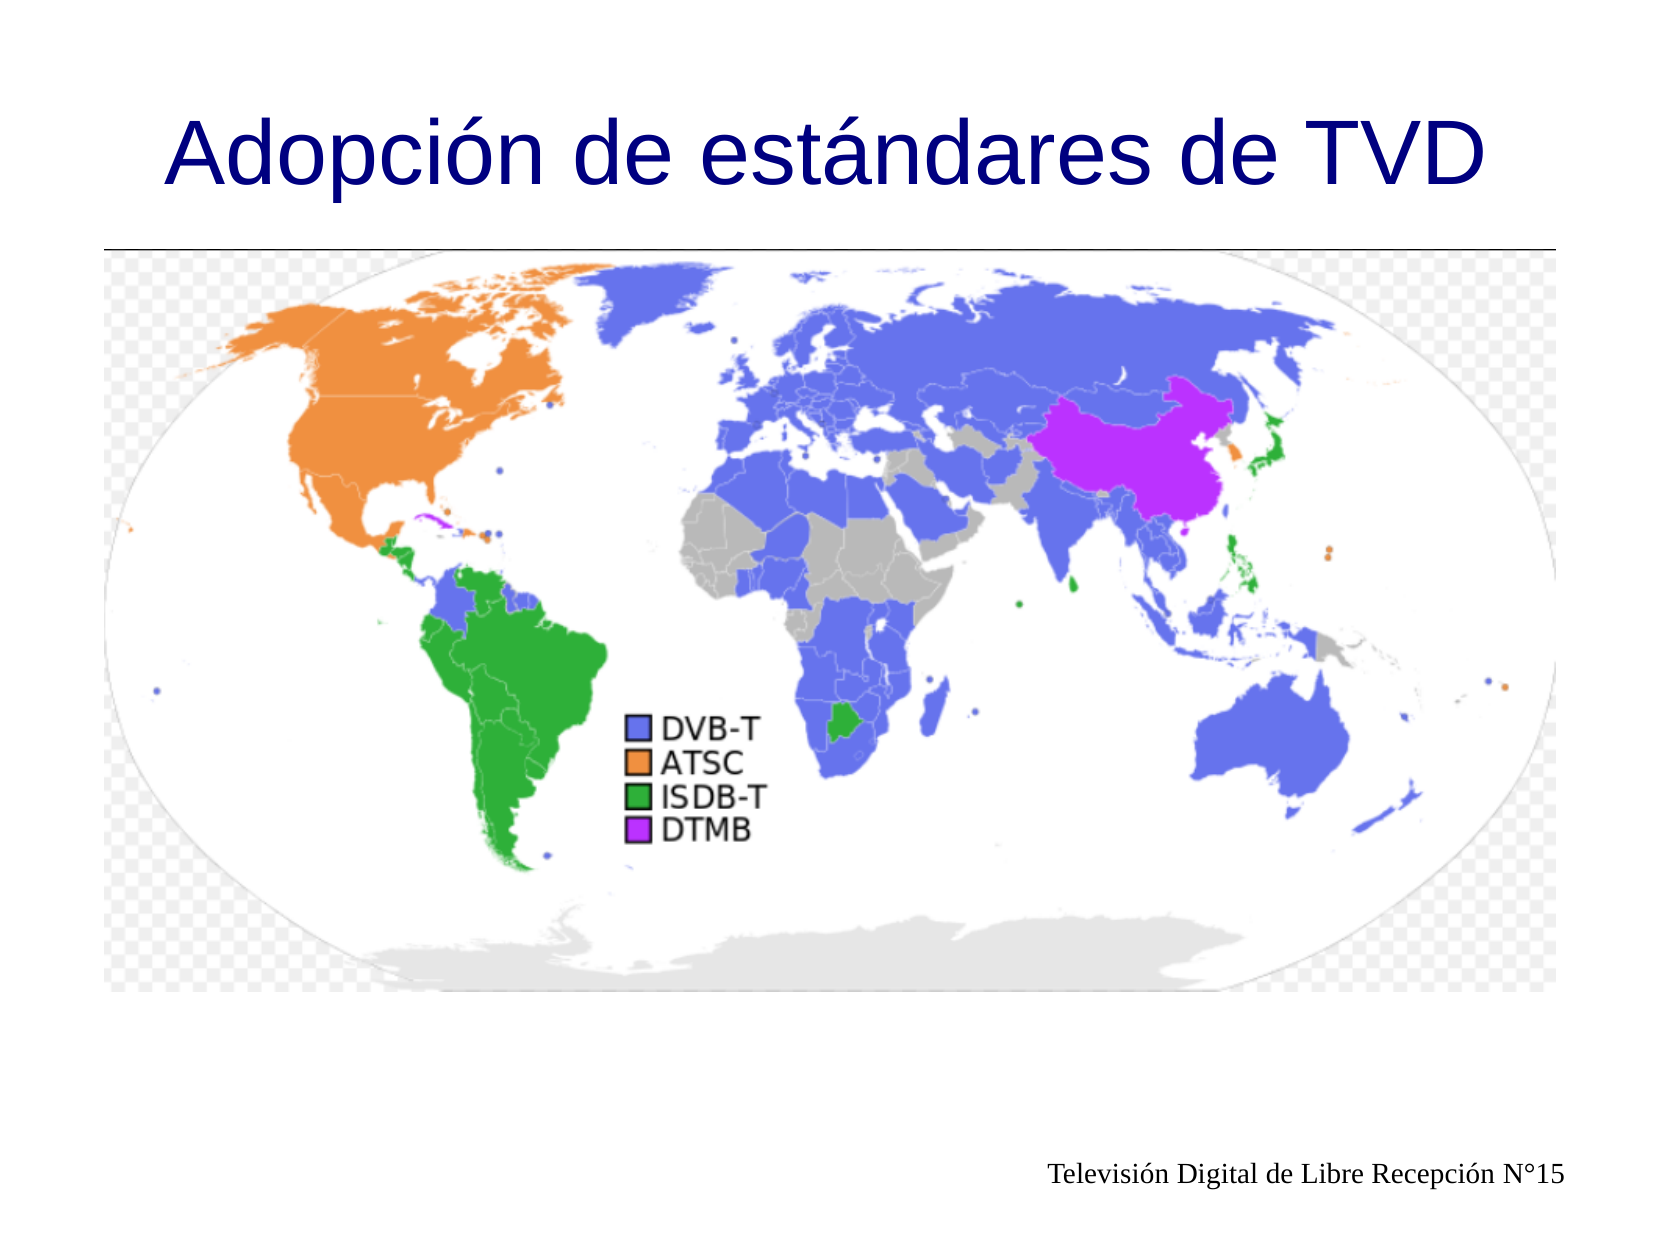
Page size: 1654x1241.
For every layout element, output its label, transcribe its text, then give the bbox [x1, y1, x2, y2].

picture [104, 249, 1556, 992]
title Adopción de estándares de TVD [82, 49, 1571, 257]
